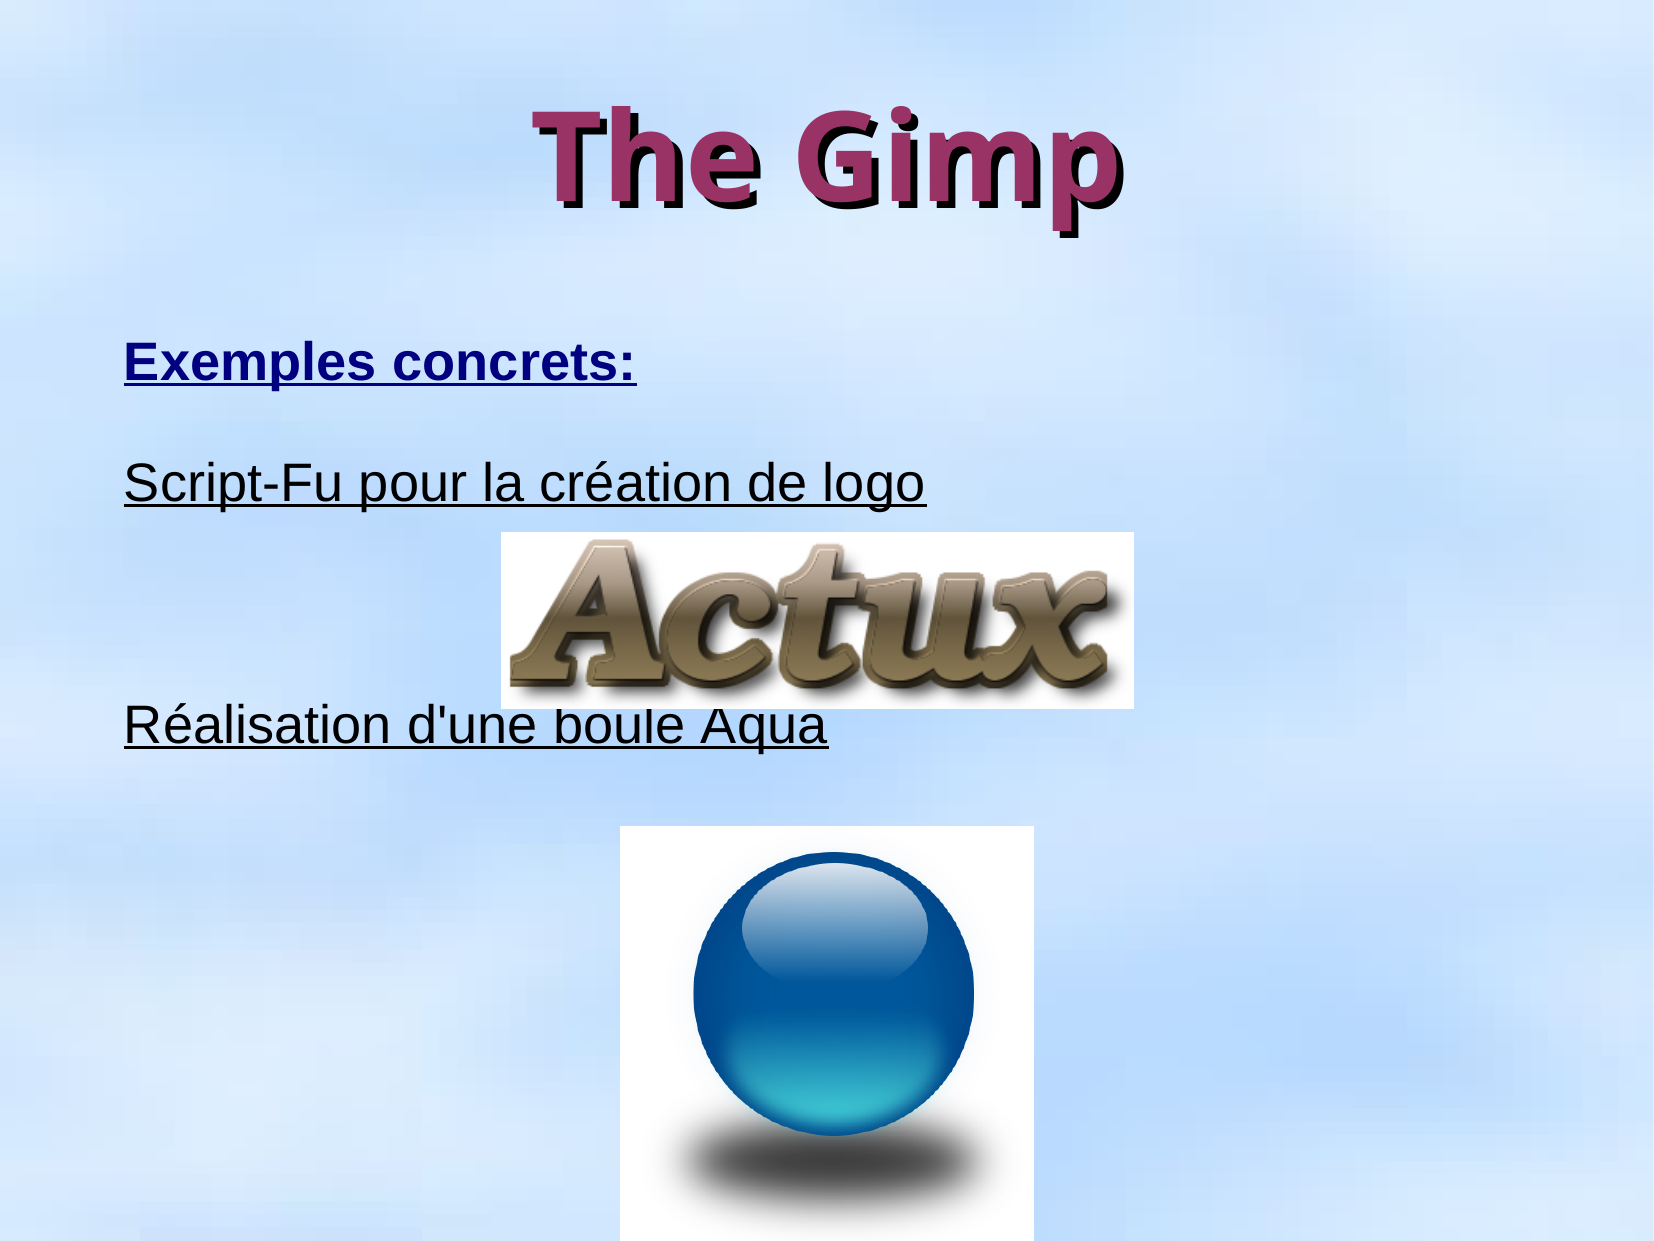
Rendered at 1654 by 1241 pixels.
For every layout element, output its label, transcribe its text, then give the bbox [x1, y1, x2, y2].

title The Gimp [82, 55, 1571, 251]
picture [0, 0, 1654, 1241]
subtitle Exemples concrets: Script-Fu pour la création de logo Réalisation d'une boule Aqua [88, 141, 1577, 945]
